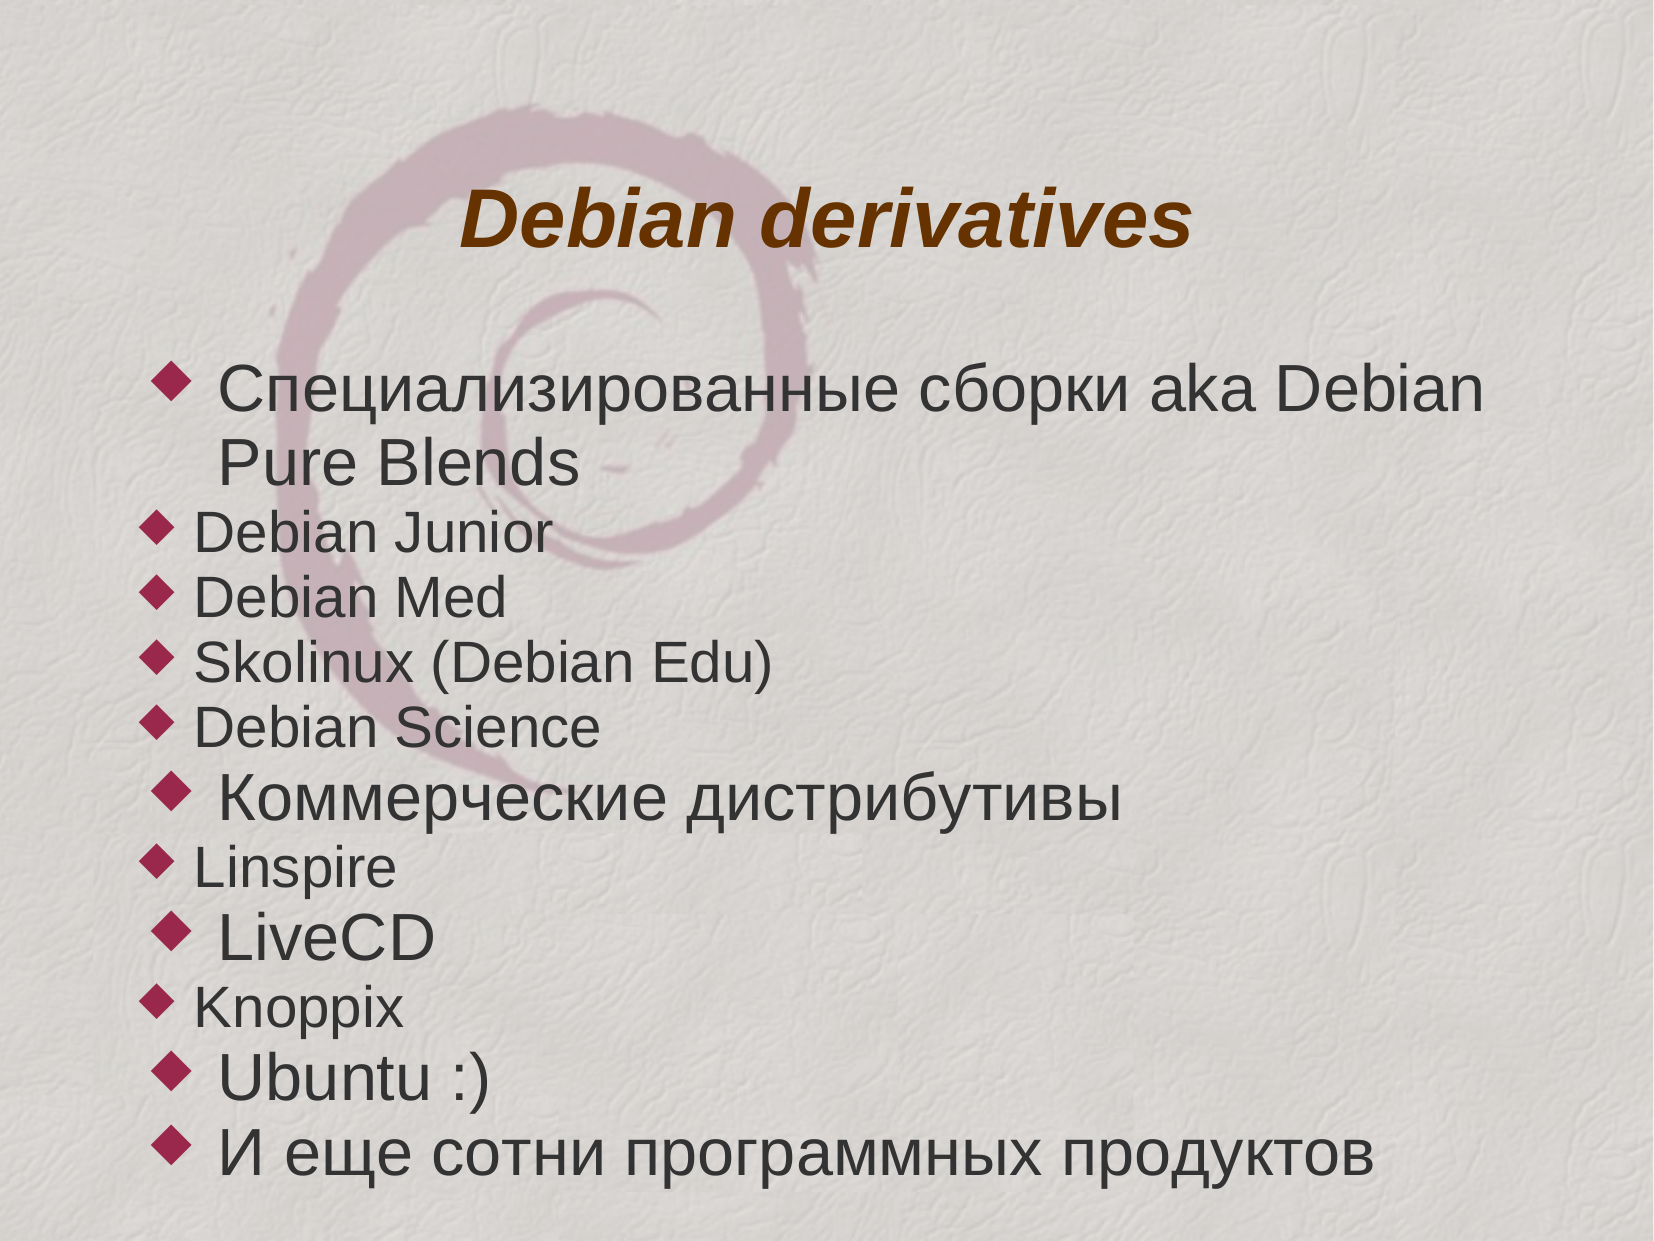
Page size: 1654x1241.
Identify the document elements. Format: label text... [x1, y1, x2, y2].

title Debian derivatives [121, 114, 1534, 322]
picture [0, 0, 1654, 1241]
list Специализированные сборки aka Debian Pure Blends Debian Junior Debian Med Skolinux (Debian Edu) Debian Science Коммерческие дистрибутивы Linspire LiveCD Knoppix Ubuntu :) И еще сотни программных продуктов [134, 350, 1516, 1190]
